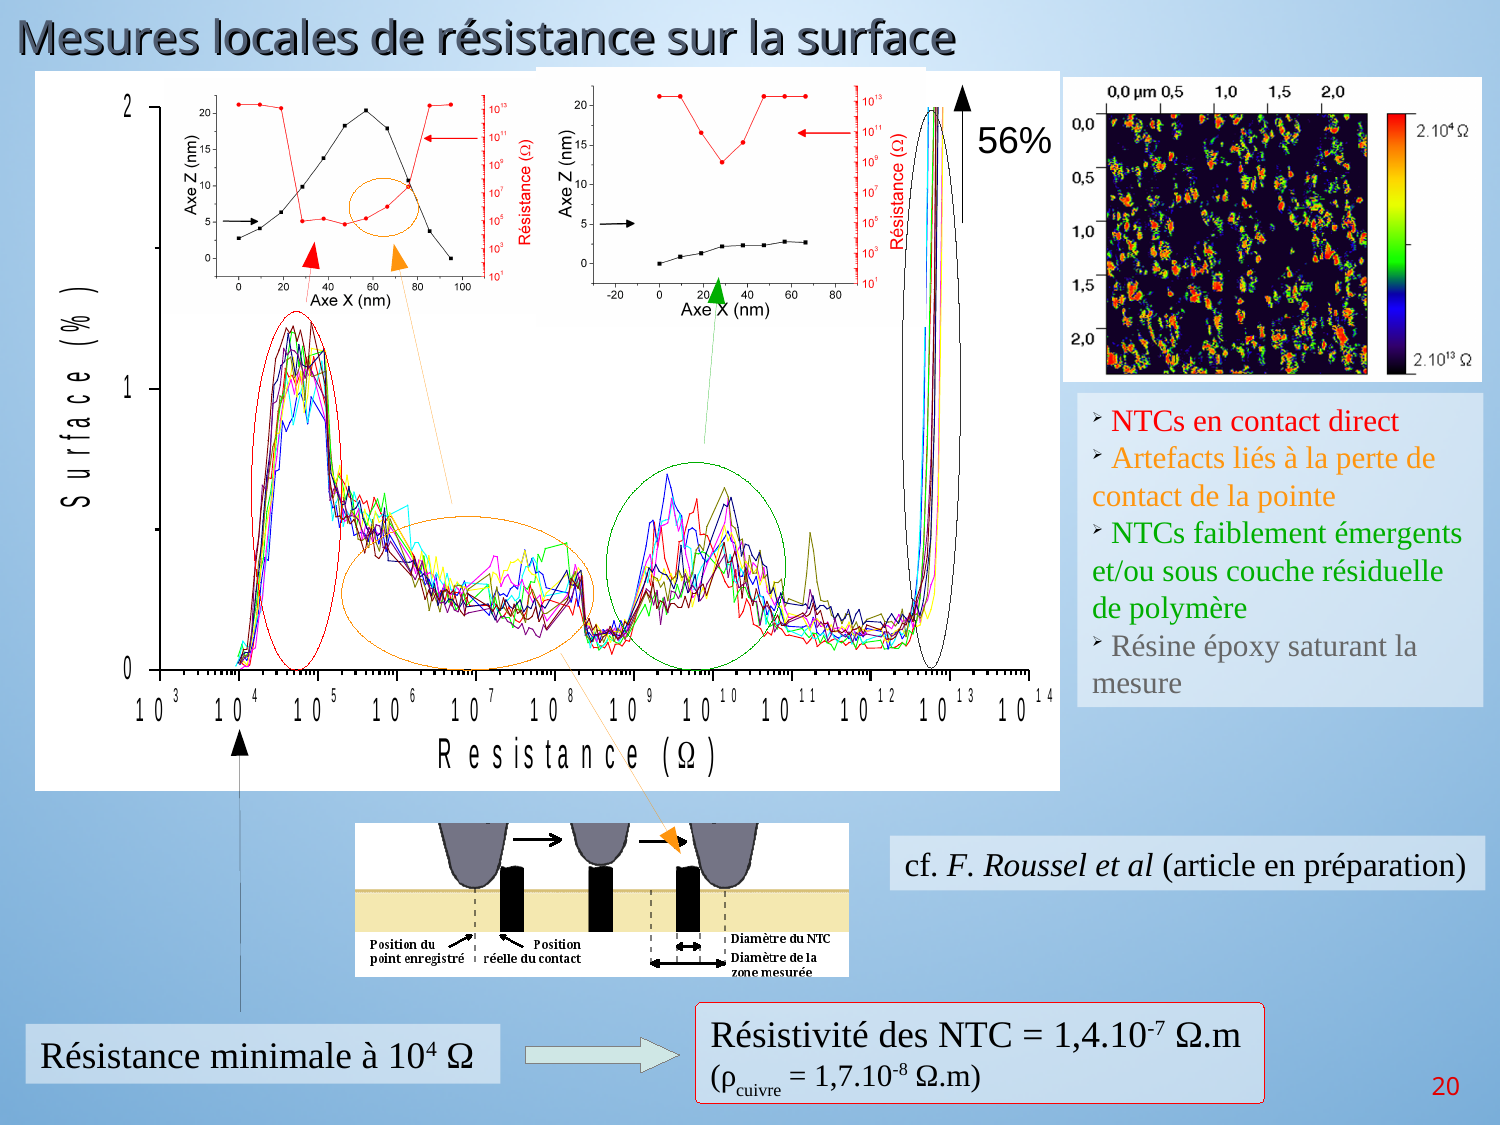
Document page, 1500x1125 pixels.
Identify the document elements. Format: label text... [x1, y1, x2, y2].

text_box NTCs en contact direct Artefacts liés à la perte de contact de la pointe NTCs faiblement émergents et/ou sous couche résiduelle de polymère Résine époxy saturant la mesure [1077, 392, 1484, 708]
text_box [525, 1037, 680, 1073]
text_box 56% [962, 108, 1088, 169]
text_box Résistivité des NTC = 1,4.10-7 Ω.m (ρcuivre = 1,7.10-8 Ω.m) [695, 1002, 1265, 1108]
text_box cf. F. Roussel et al (article en préparation) [889, 835, 1486, 891]
title Mesures locales de résistance sur la surface [0, 0, 1500, 76]
text_box <numéro> [1349, 1062, 1476, 1103]
picture [0, 67, 1500, 1125]
text_box Résistance minimale à 104 Ω [25, 1023, 501, 1084]
